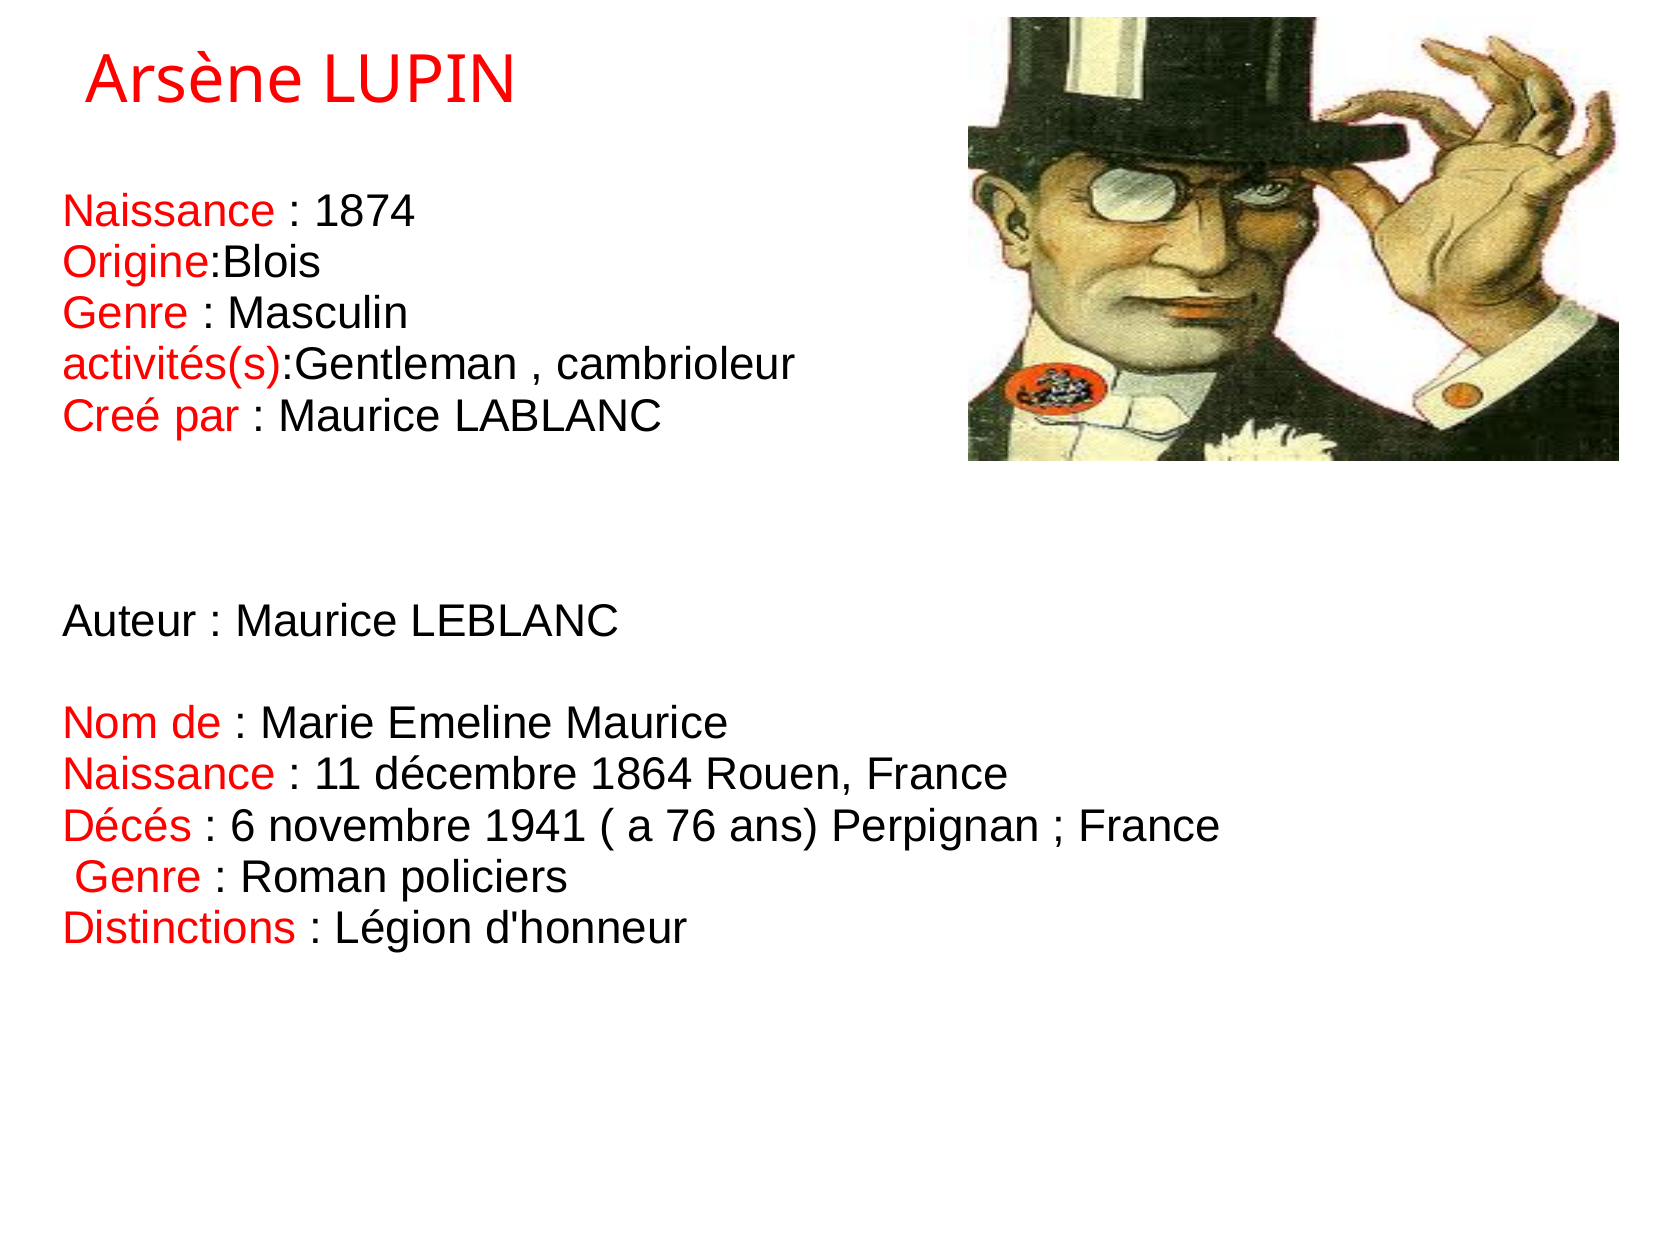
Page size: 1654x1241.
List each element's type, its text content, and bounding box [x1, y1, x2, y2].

text_box Arsène LUPIN [70, 23, 606, 133]
picture [968, 17, 1619, 461]
text_box Naissance : 1874 Origine:Blois Genre : Masculin activités(s):Gentleman , cambrioleur Creé par : Maurice LABLANC Auteur : Maurice LEBLANC Nom de : Marie Emeline Maurice Naissance : 11 décembre 1864 Rouen, France Décés : 6 novembre 1941 ( a 76 ans) Perpignan ; France Genre : Roman policiers Distinctions : Légion d'honneur [47, 177, 1262, 1009]
